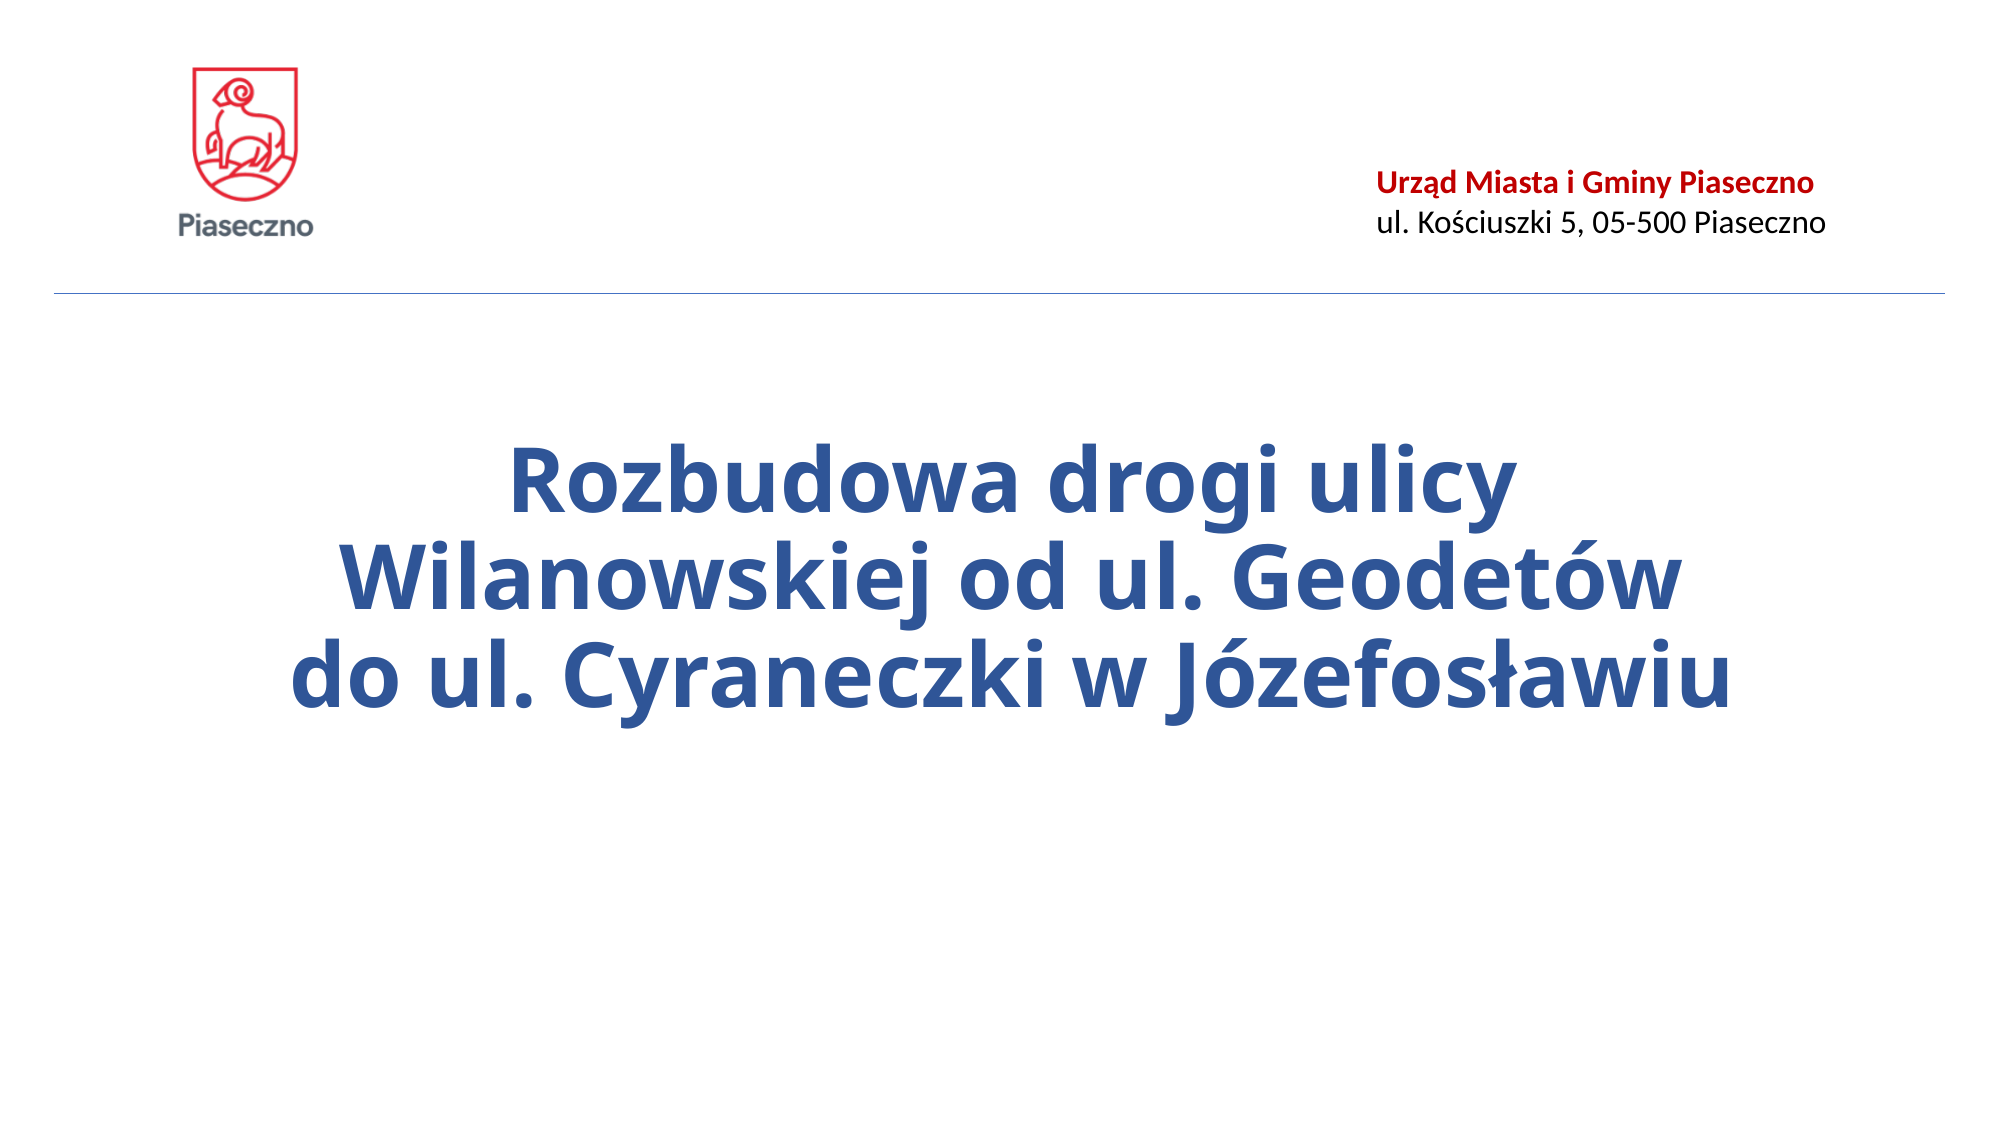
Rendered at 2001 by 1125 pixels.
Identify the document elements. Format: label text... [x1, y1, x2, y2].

title Rozbudowa drogi ulicy Wilanowskiej od ul. Geodetów do ul. Cyraneczki w Józefosławiu [262, 342, 1763, 734]
picture [177, 65, 315, 240]
text_box Urząd Miasta i Gminy Piaseczno ul. Kościuszki 5, 05-500 Piaseczno [1361, 152, 1932, 292]
